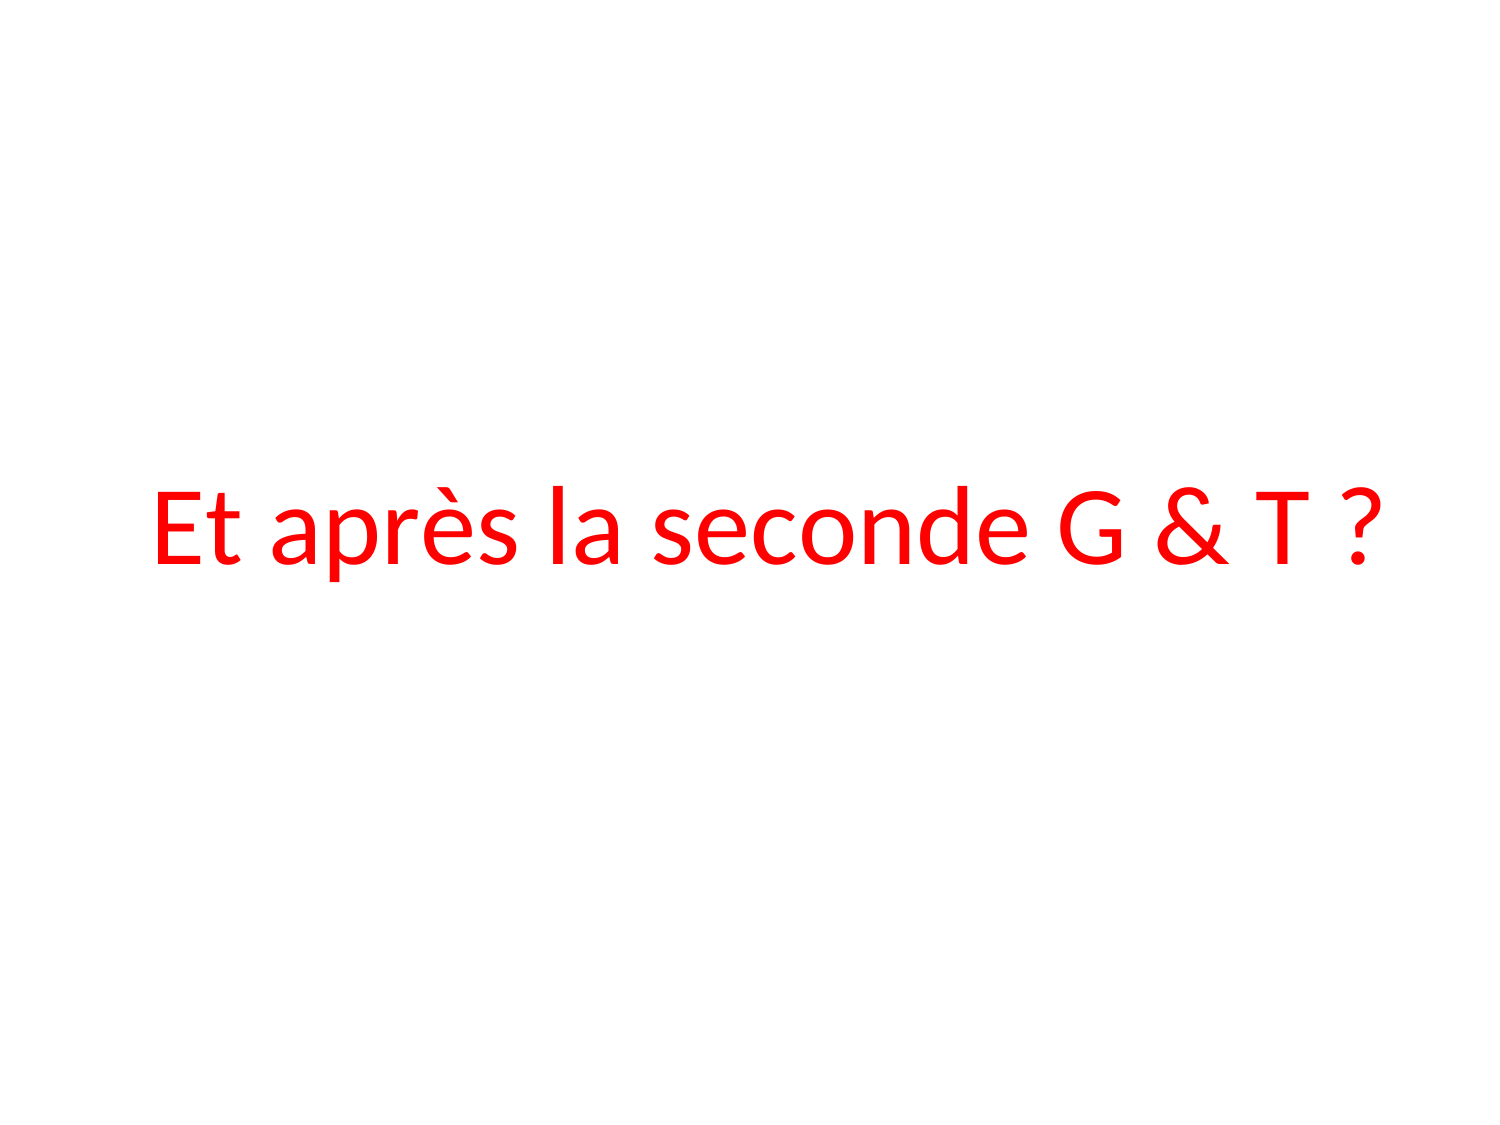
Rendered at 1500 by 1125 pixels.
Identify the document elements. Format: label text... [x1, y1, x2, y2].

text_box Et après la seconde G & T ? [135, 444, 1424, 595]
